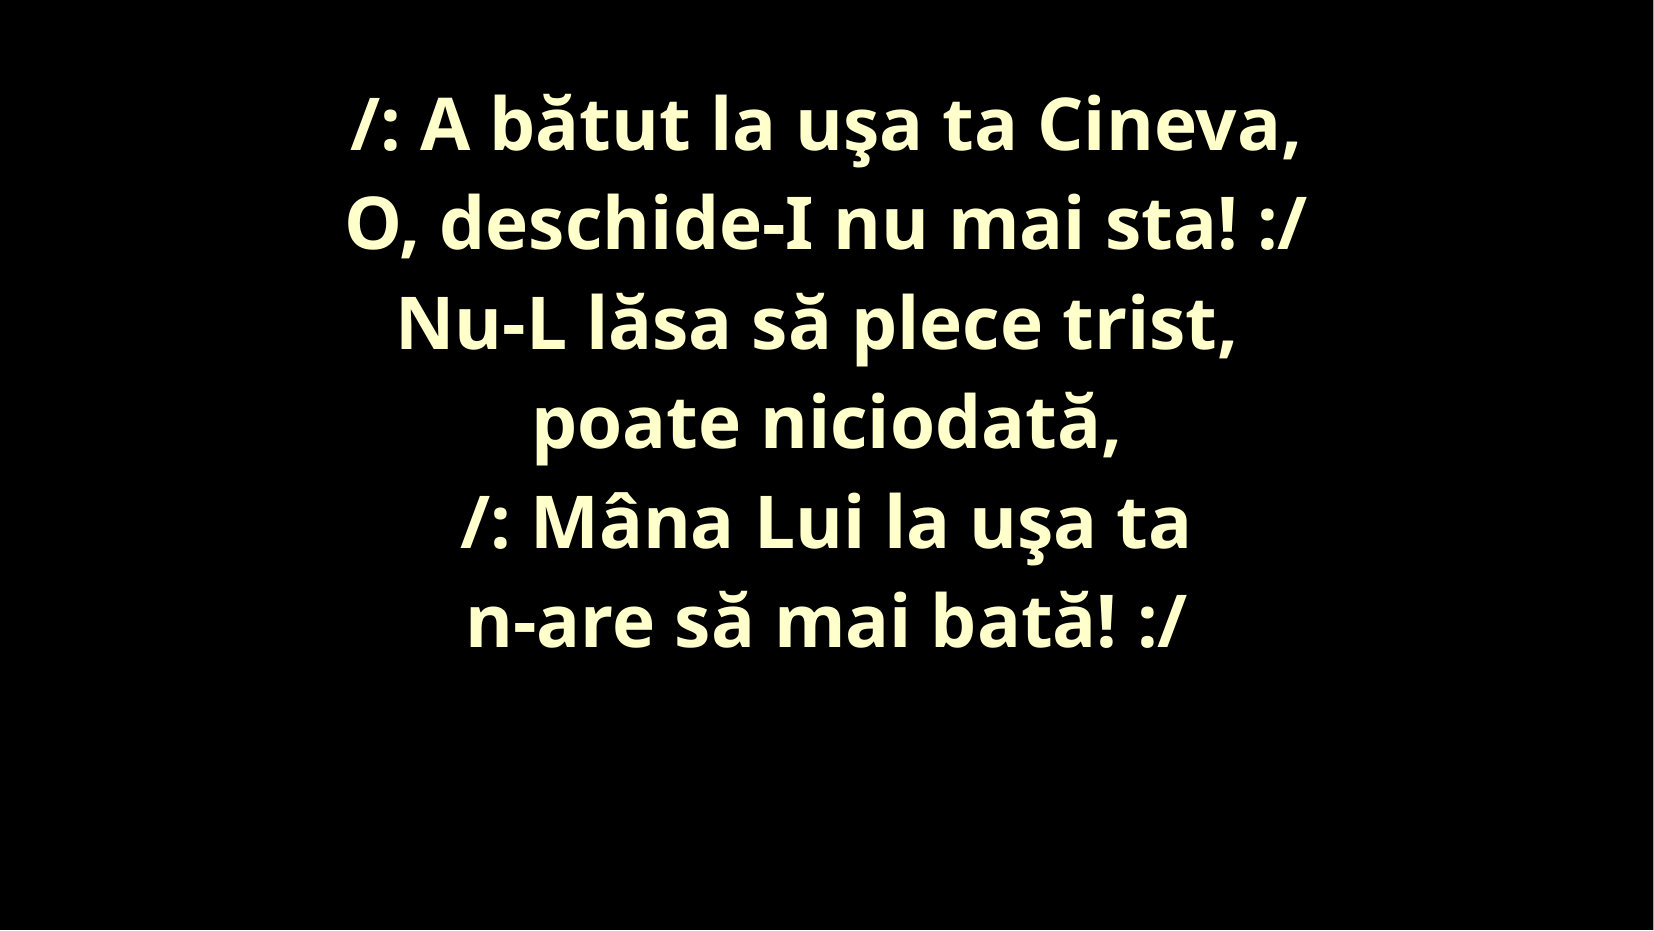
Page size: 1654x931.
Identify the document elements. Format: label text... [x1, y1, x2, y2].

subtitle /: A bătut la uşa ta Cineva, O, deschide-I nu mai sta! :/ Nu-L lăsa să plece trist, poate niciodată, /: Mâna Lui la uşa ta n-are să mai bată! :/ [82, 101, 1571, 641]
